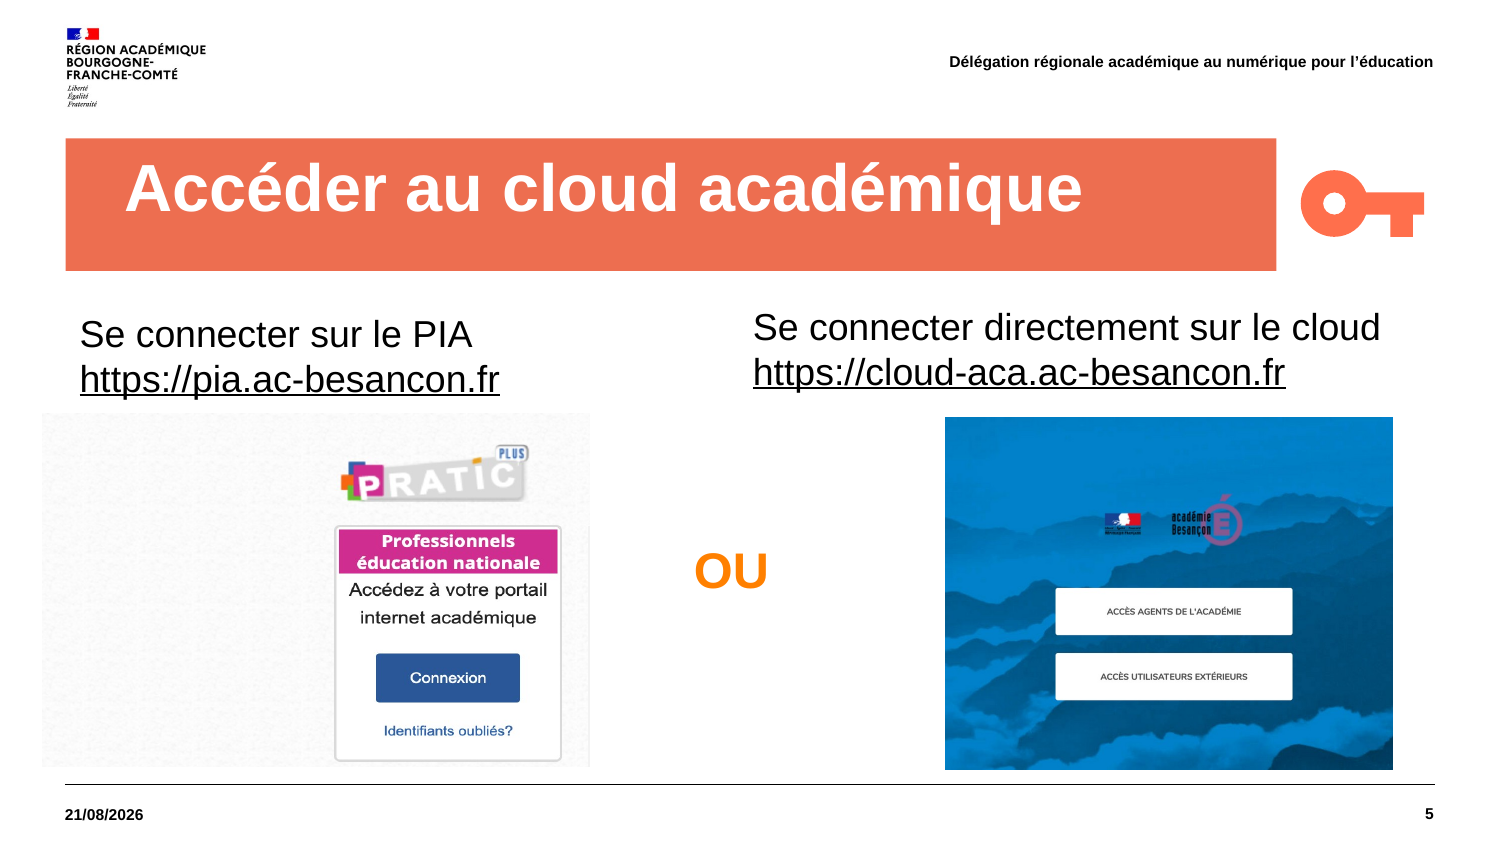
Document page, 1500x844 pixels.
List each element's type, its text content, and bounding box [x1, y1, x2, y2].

picture [42, 413, 590, 767]
text_box Se connecter sur le PIA https://pia.ac-besancon.fr [64, 302, 543, 443]
text_box OU [679, 531, 797, 602]
text_box <numéro> [1213, 784, 1434, 843]
text_box Accéder au cloud académique [65, 138, 1277, 271]
text_box Délégation régionale académique au numérique pour l’éducation [470, 32, 1434, 90]
text_box [1300, 170, 1425, 237]
picture [945, 436, 1393, 770]
picture [55, 16, 217, 118]
text_box Se connecter directement sur le cloud https://cloud-aca.ac-besancon.fr [738, 295, 1434, 436]
text_box 08/06/2021 [64, 786, 251, 843]
